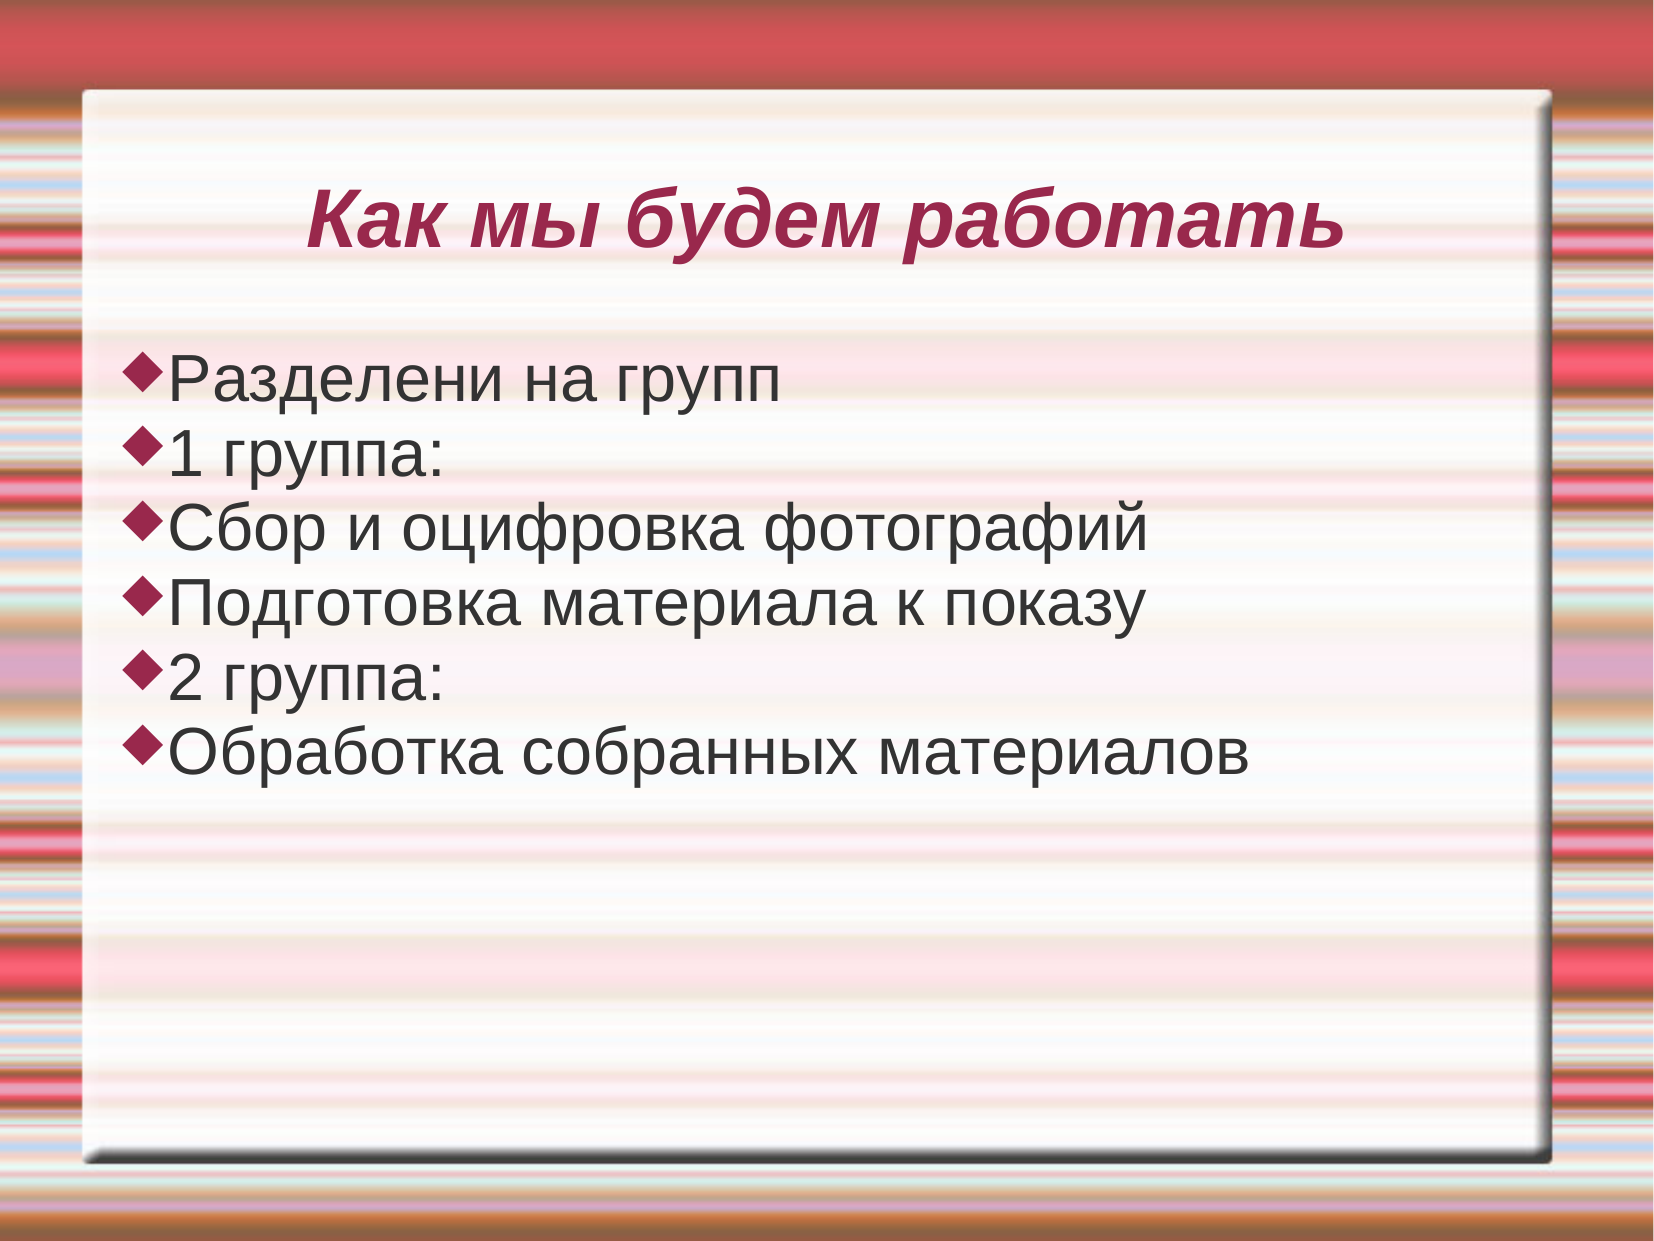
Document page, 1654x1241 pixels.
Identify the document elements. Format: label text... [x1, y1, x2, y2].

title Как мы будем работать [121, 114, 1534, 322]
picture [0, 0, 1654, 1241]
list Разделени на групп 1 группа: Сбор и оцифровка фотографий Подготовка материала к показу 2 группа: Обработка собранных материалов [118, 340, 1500, 1123]
